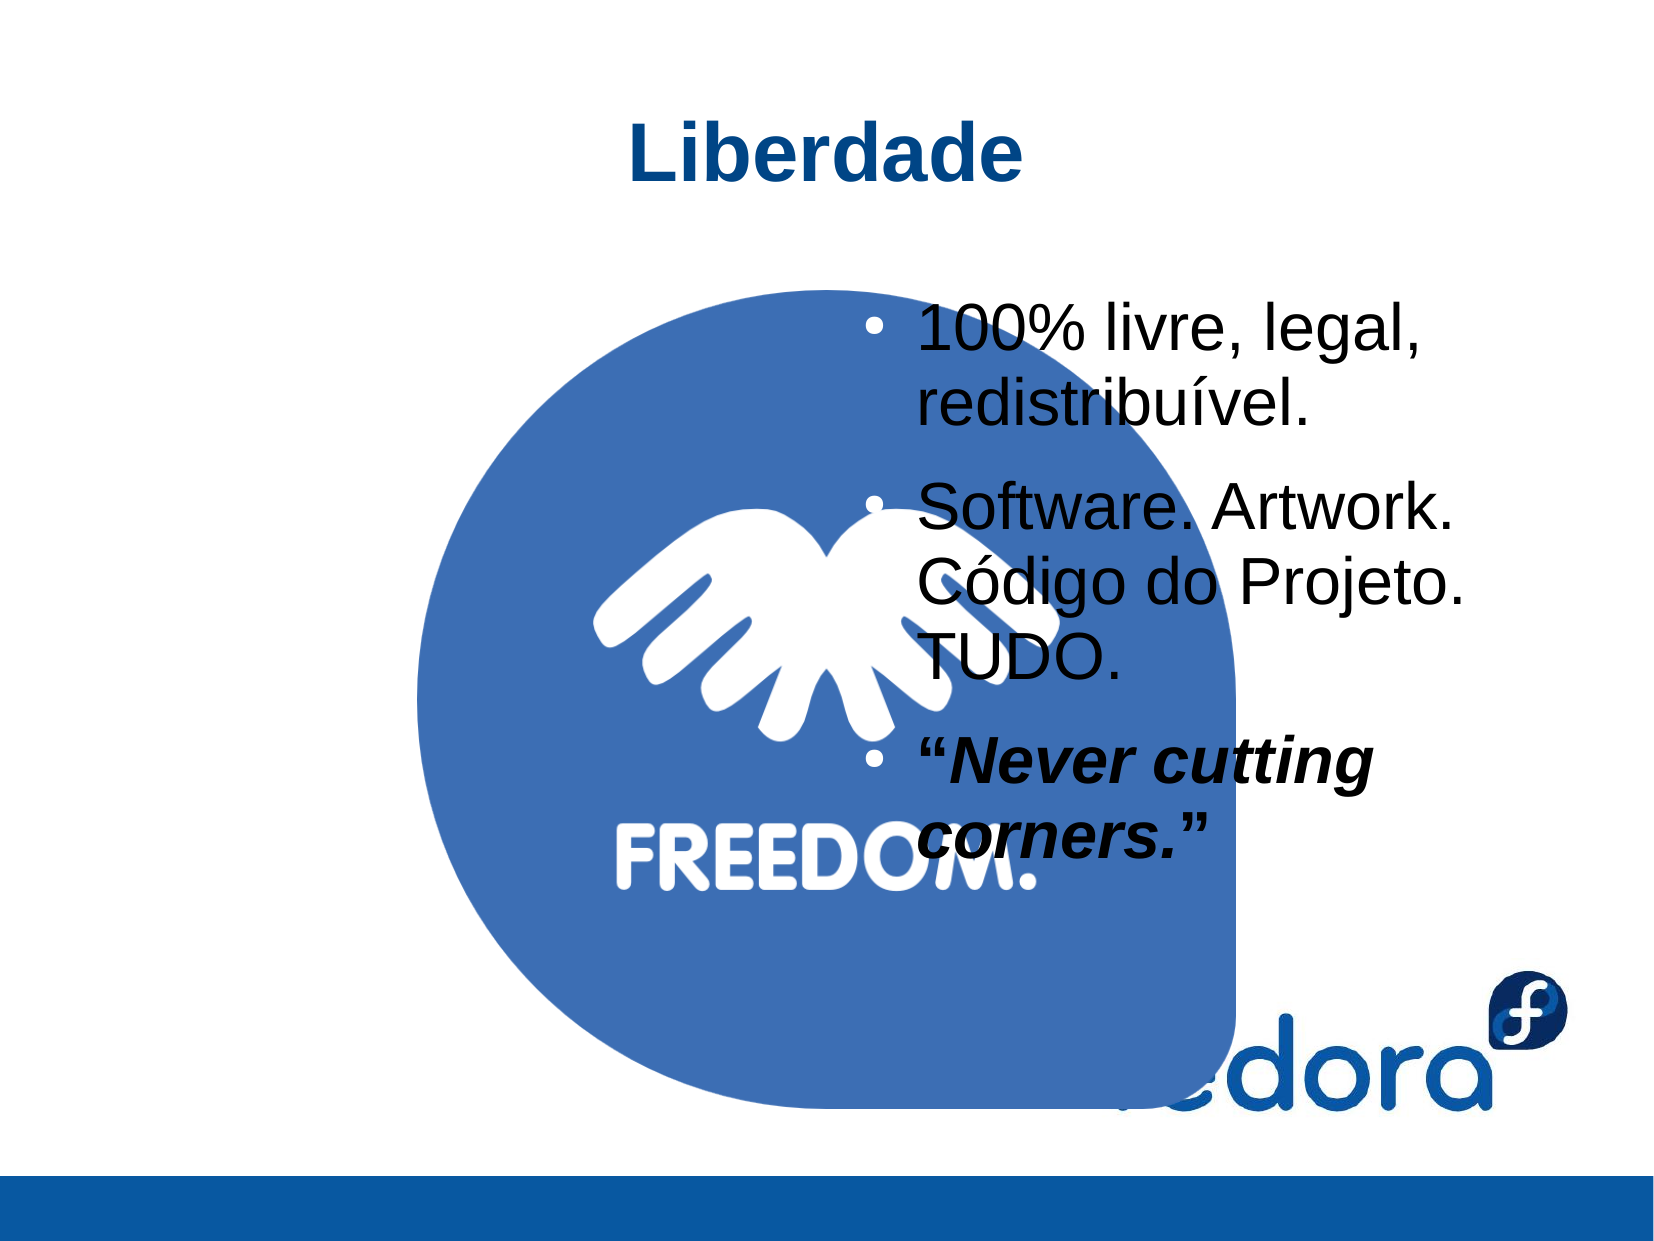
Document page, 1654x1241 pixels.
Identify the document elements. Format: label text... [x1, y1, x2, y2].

list 100% livre, legal, redistribuível. Software. Artwork. Código do Projeto. TUDO. “Never cutting corners.” [845, 290, 1572, 1094]
picture [82, 290, 1576, 1125]
picture [0, 1176, 1654, 1241]
title Liberdade [82, 49, 1571, 257]
